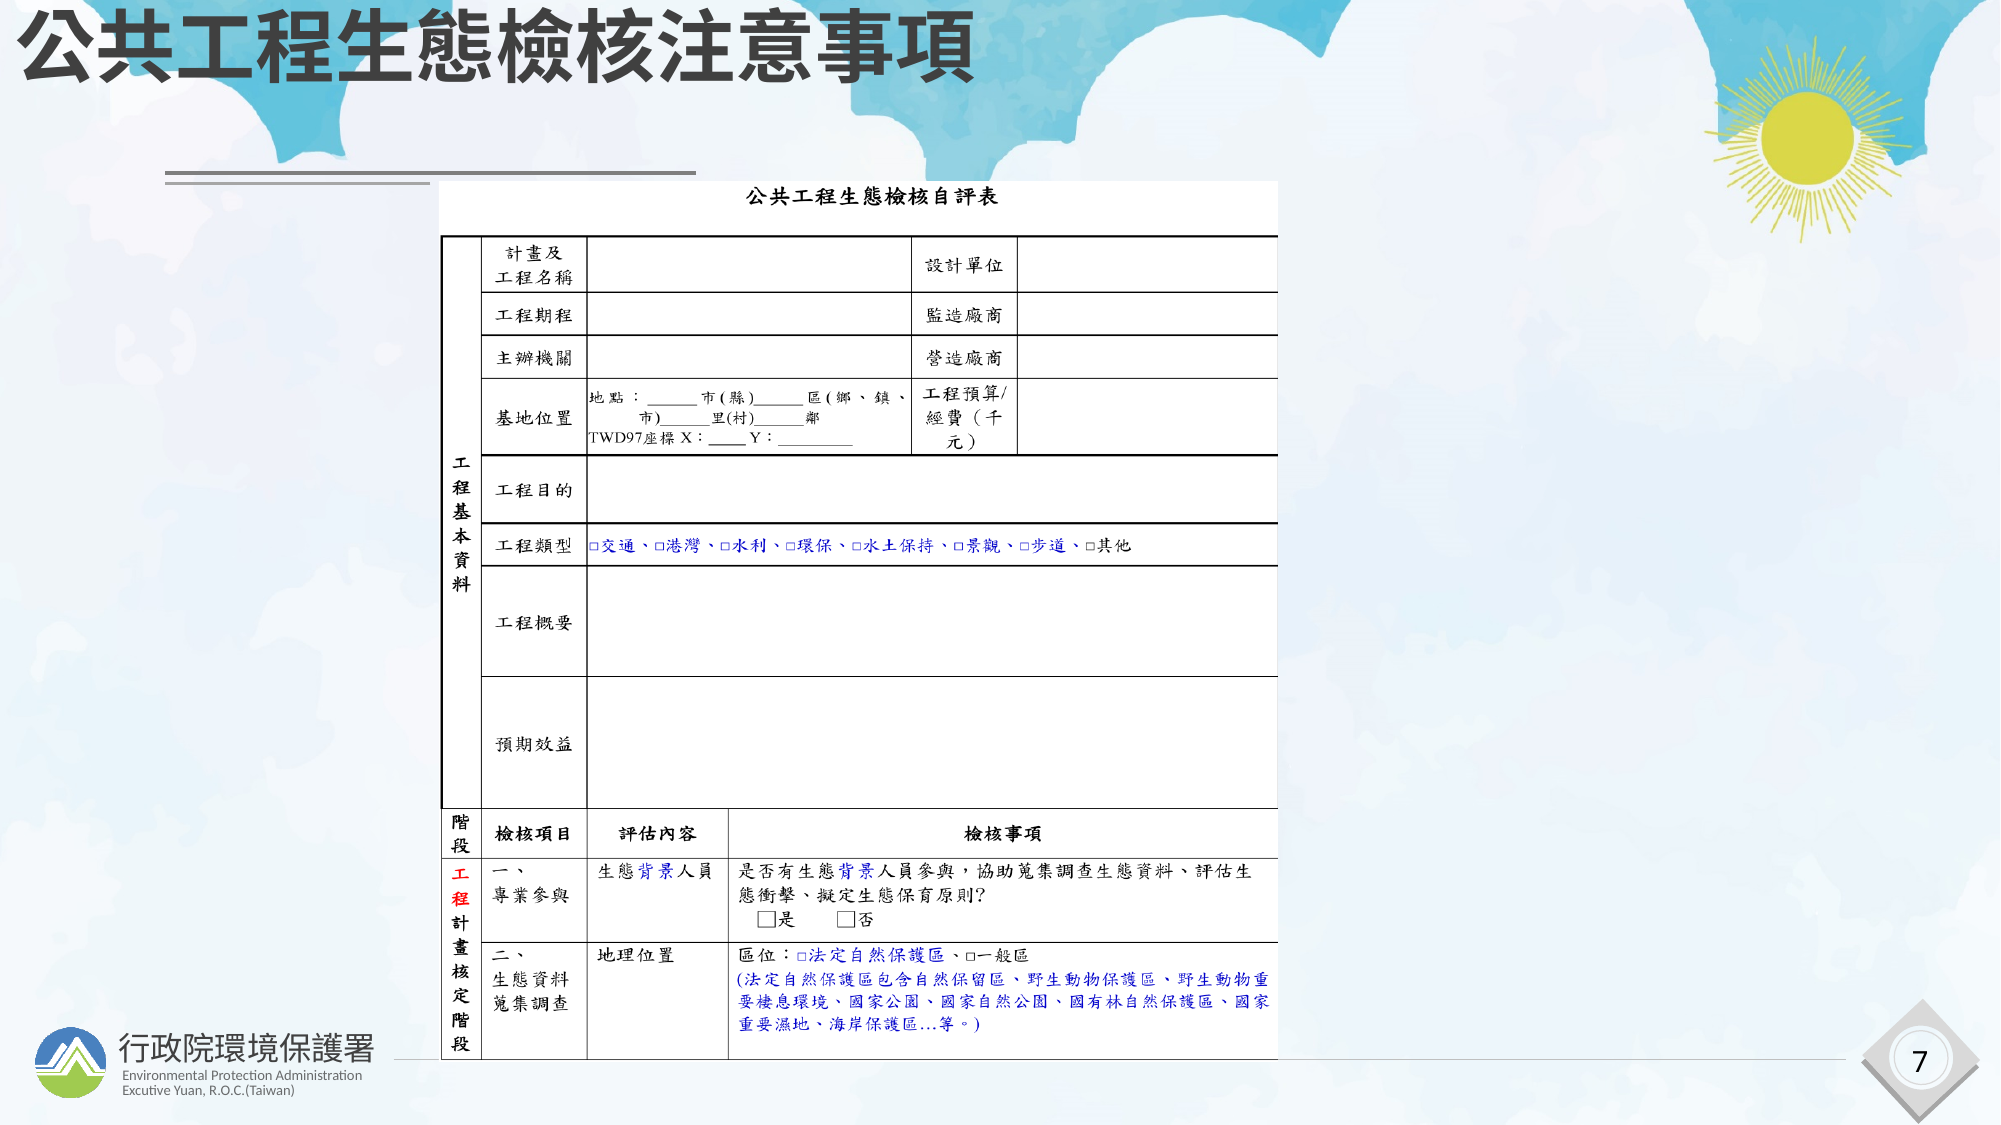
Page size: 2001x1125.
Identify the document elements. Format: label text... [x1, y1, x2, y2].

title 公共工程生態檢核注意事項 [0, 0, 1726, 102]
text_box 7 [1896, 1035, 1987, 1096]
picture [438, 181, 1278, 1062]
